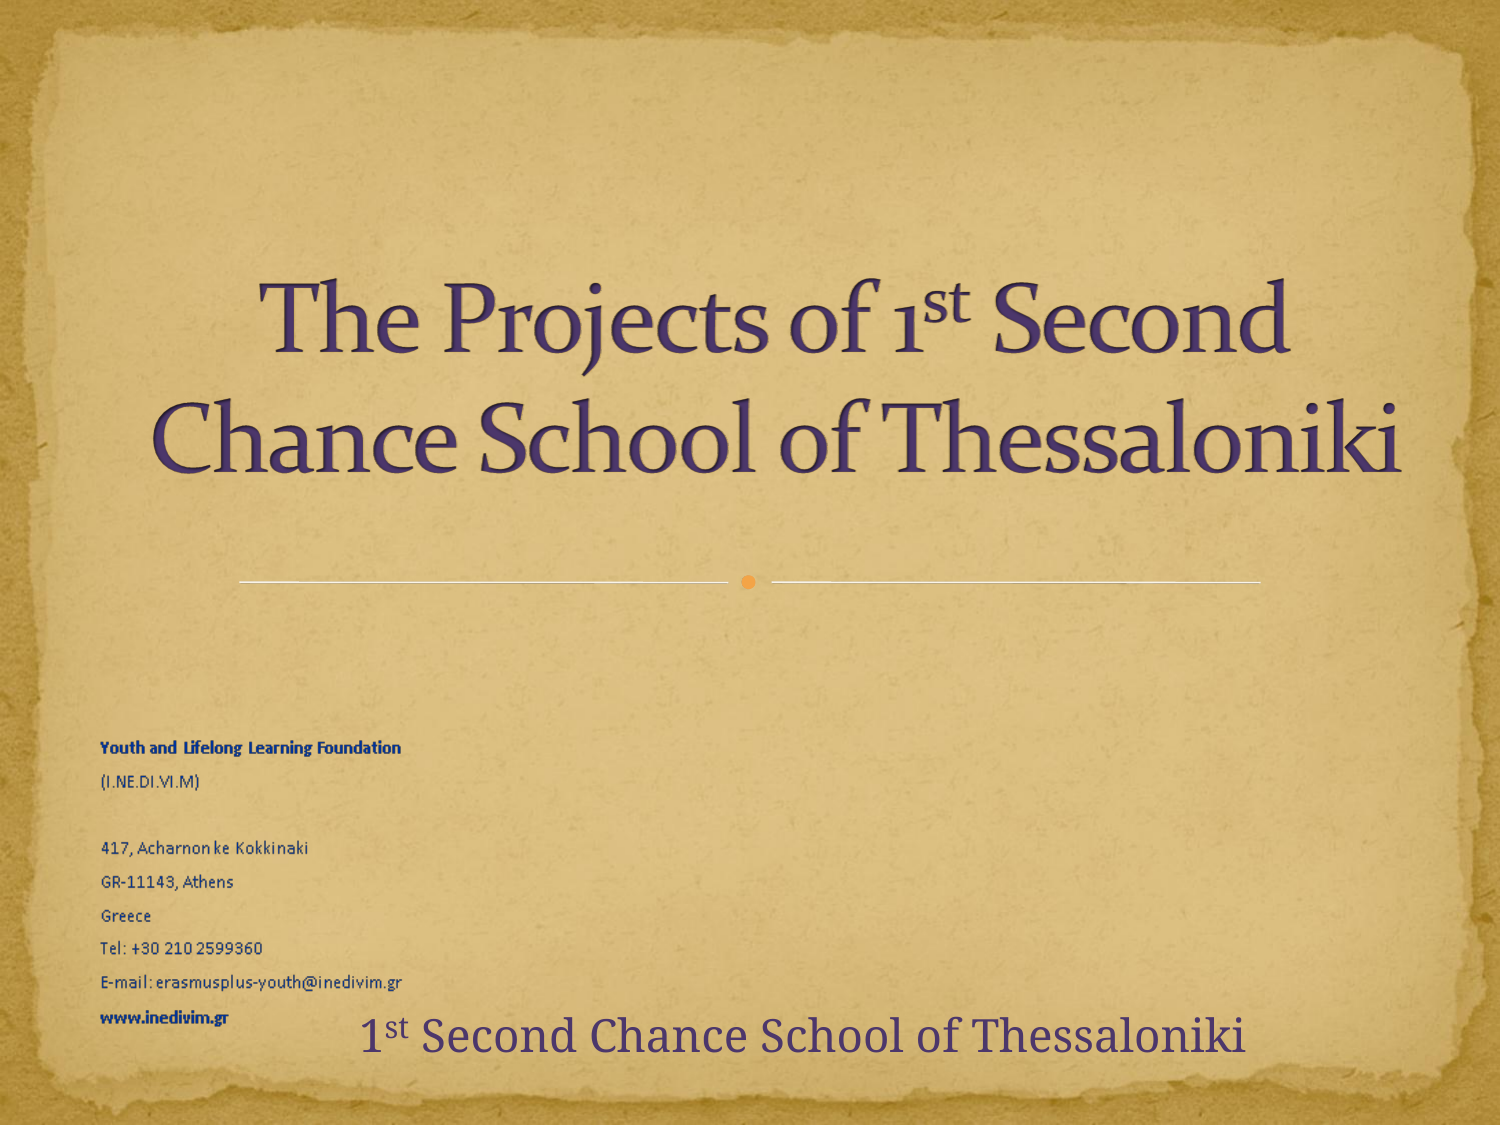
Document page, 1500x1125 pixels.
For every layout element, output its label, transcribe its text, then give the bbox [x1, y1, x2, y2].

picture [87, 179, 1462, 506]
picture [87, 720, 420, 1037]
text_box 1st Second Chance School of Thessaloniki [230, 999, 1376, 1071]
